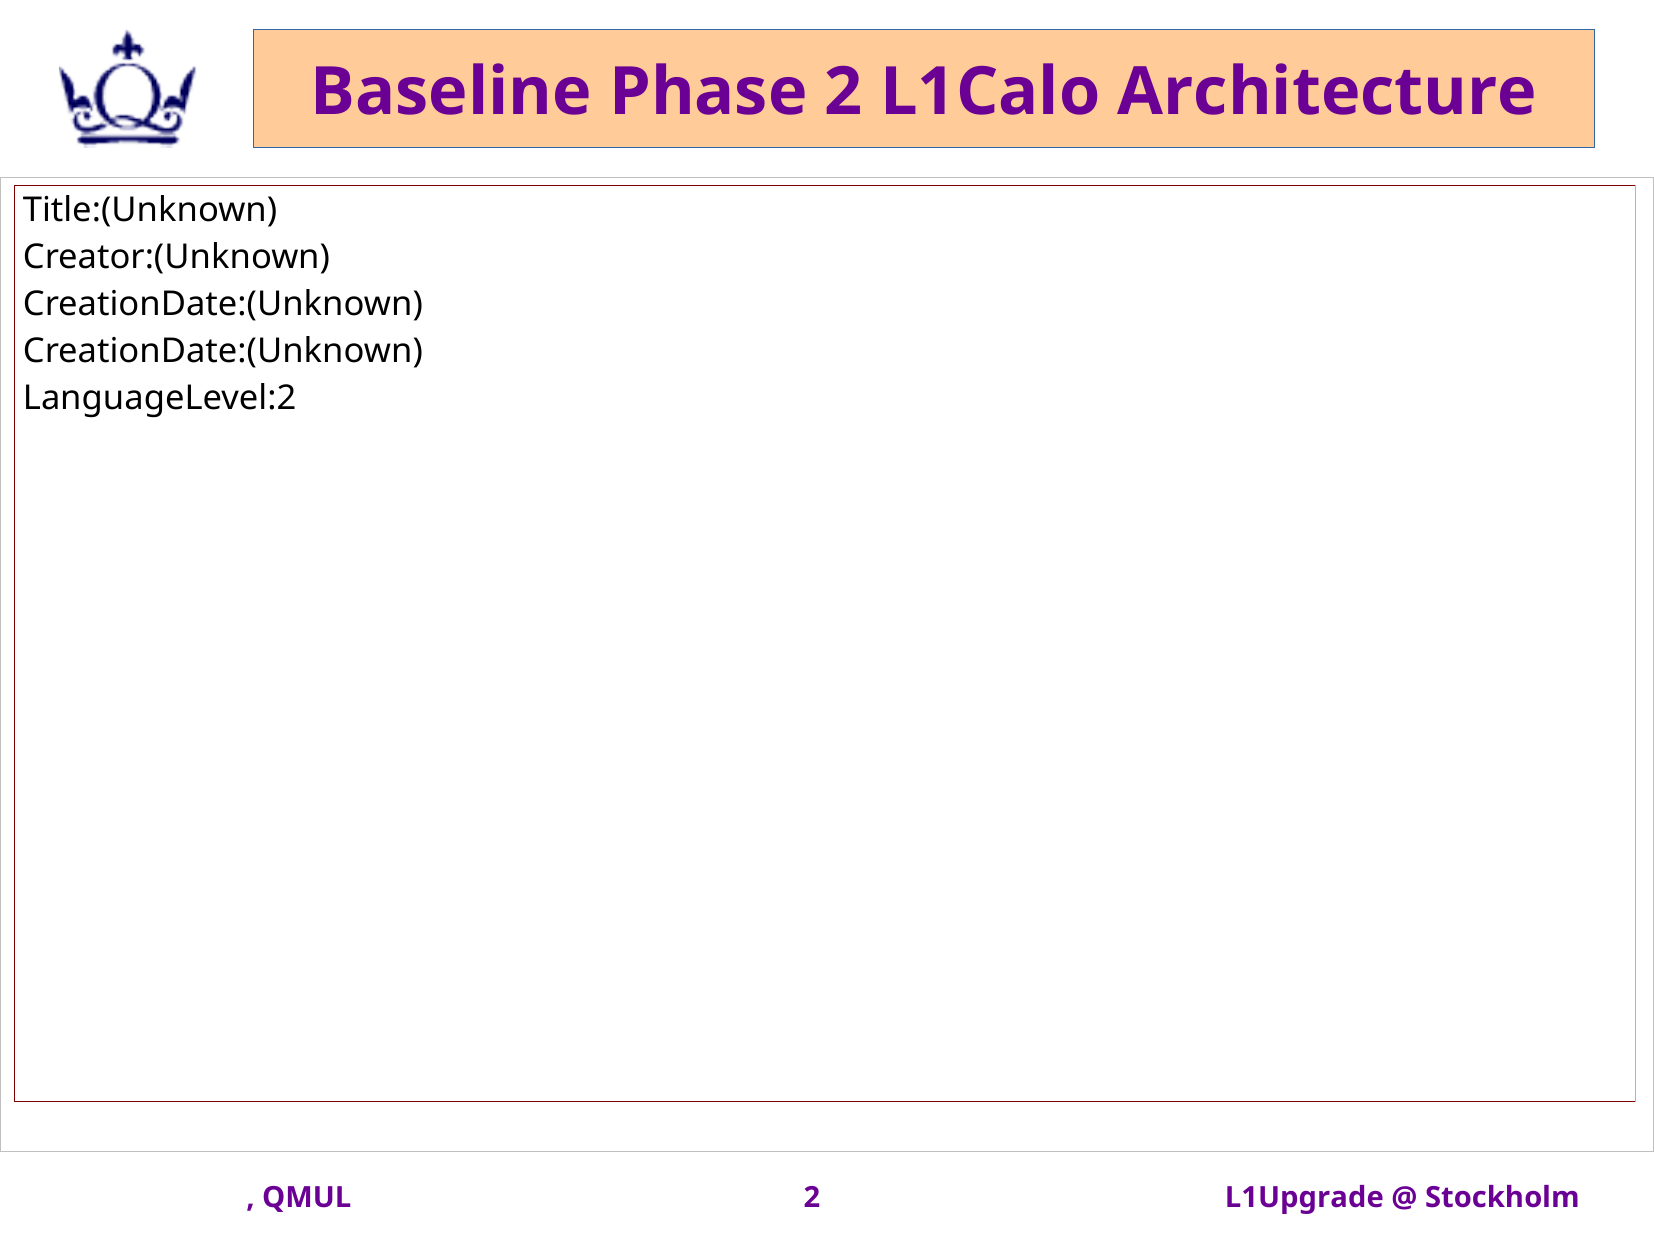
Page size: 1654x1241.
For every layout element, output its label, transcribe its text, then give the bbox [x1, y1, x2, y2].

title Baseline Phase 2 L1Calo Architecture [253, 29, 1595, 148]
picture [11, 182, 1636, 1102]
picture [59, 29, 200, 148]
